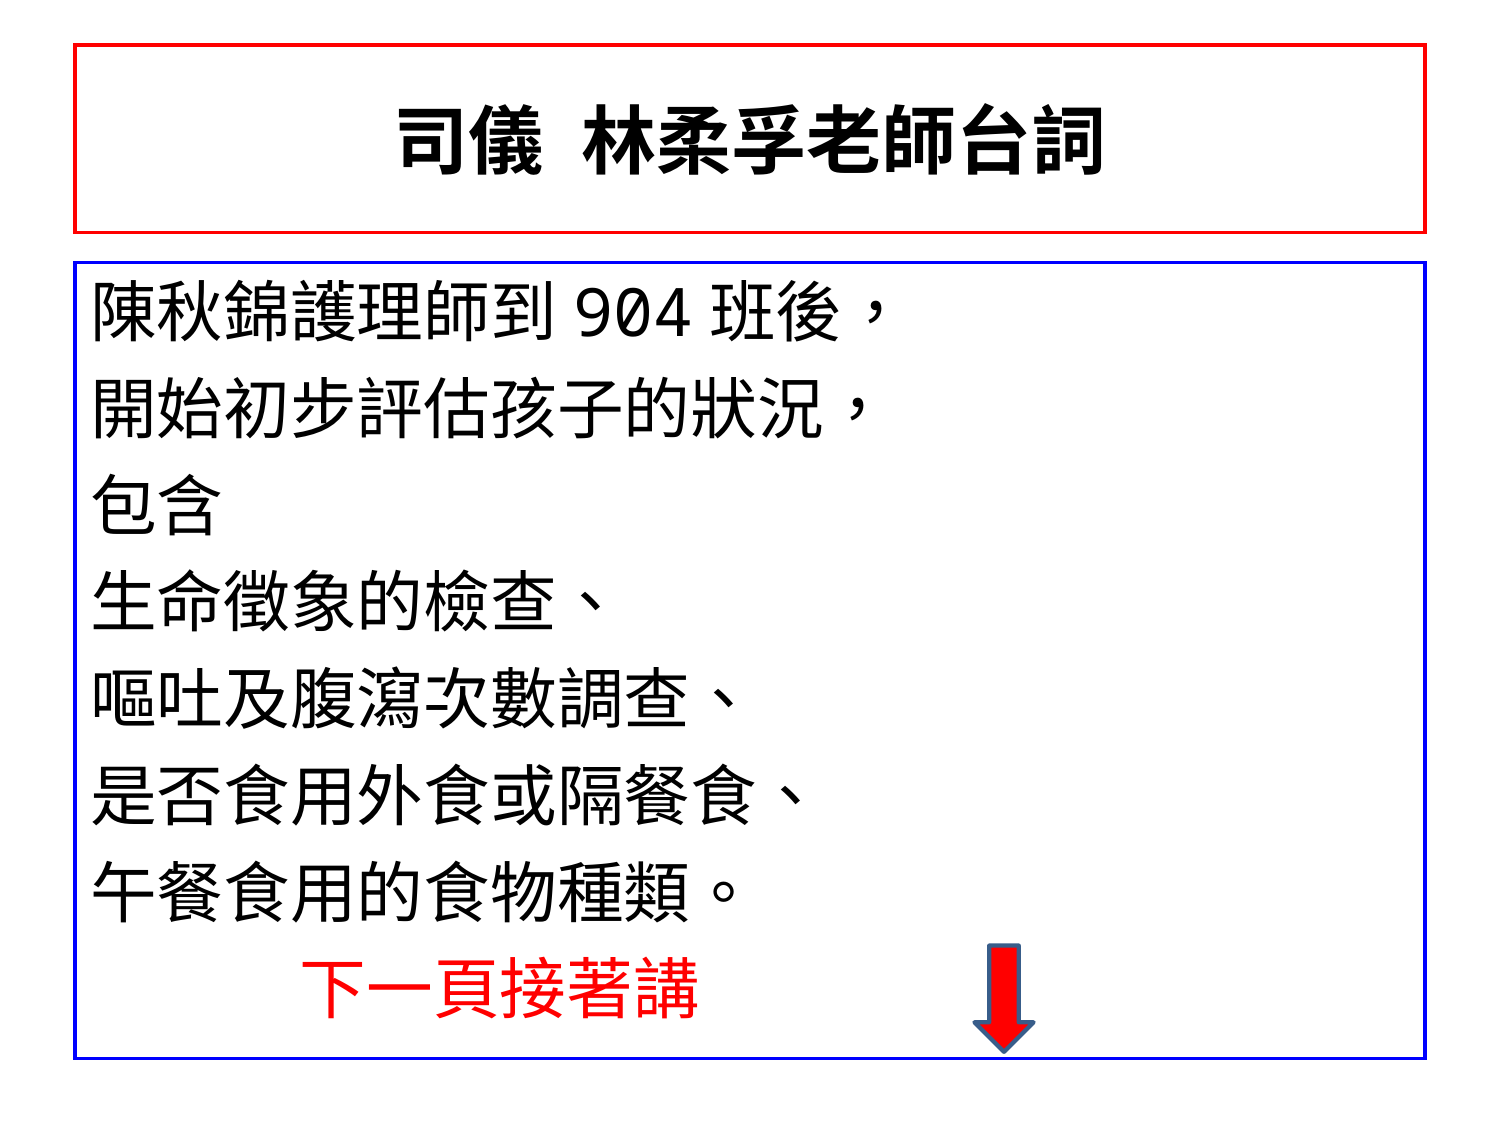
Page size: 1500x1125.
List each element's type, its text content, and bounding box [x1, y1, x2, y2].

title 司儀 林柔孚老師台詞 [75, 45, 1426, 233]
text_box [974, 945, 1034, 1052]
list 陳秋錦護理師到904班後， 開始初步評估孩子的狀況， 包含 生命徵象的檢查、 嘔吐及腹瀉次數調查、 是否食用外食或隔餐食、 午餐食用的食物種類。 下一頁接著講 [75, 262, 1426, 1059]
